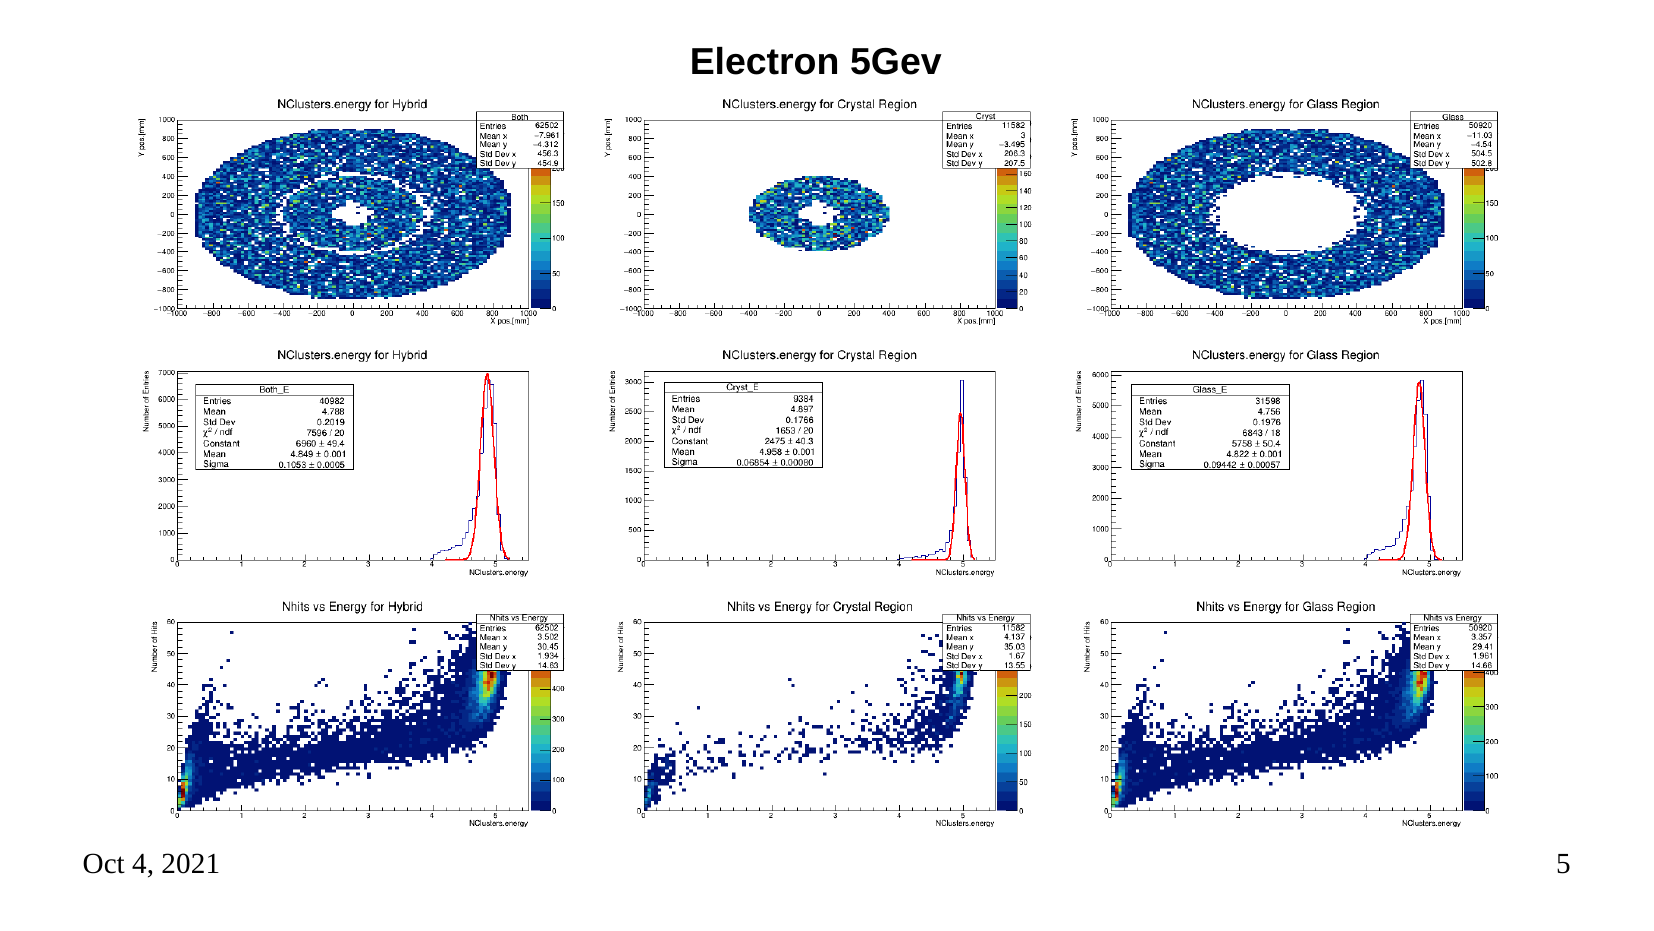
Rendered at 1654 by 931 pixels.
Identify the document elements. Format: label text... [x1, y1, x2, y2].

picture [120, 89, 1520, 842]
text_box Electron 5Gev [525, 33, 1051, 89]
